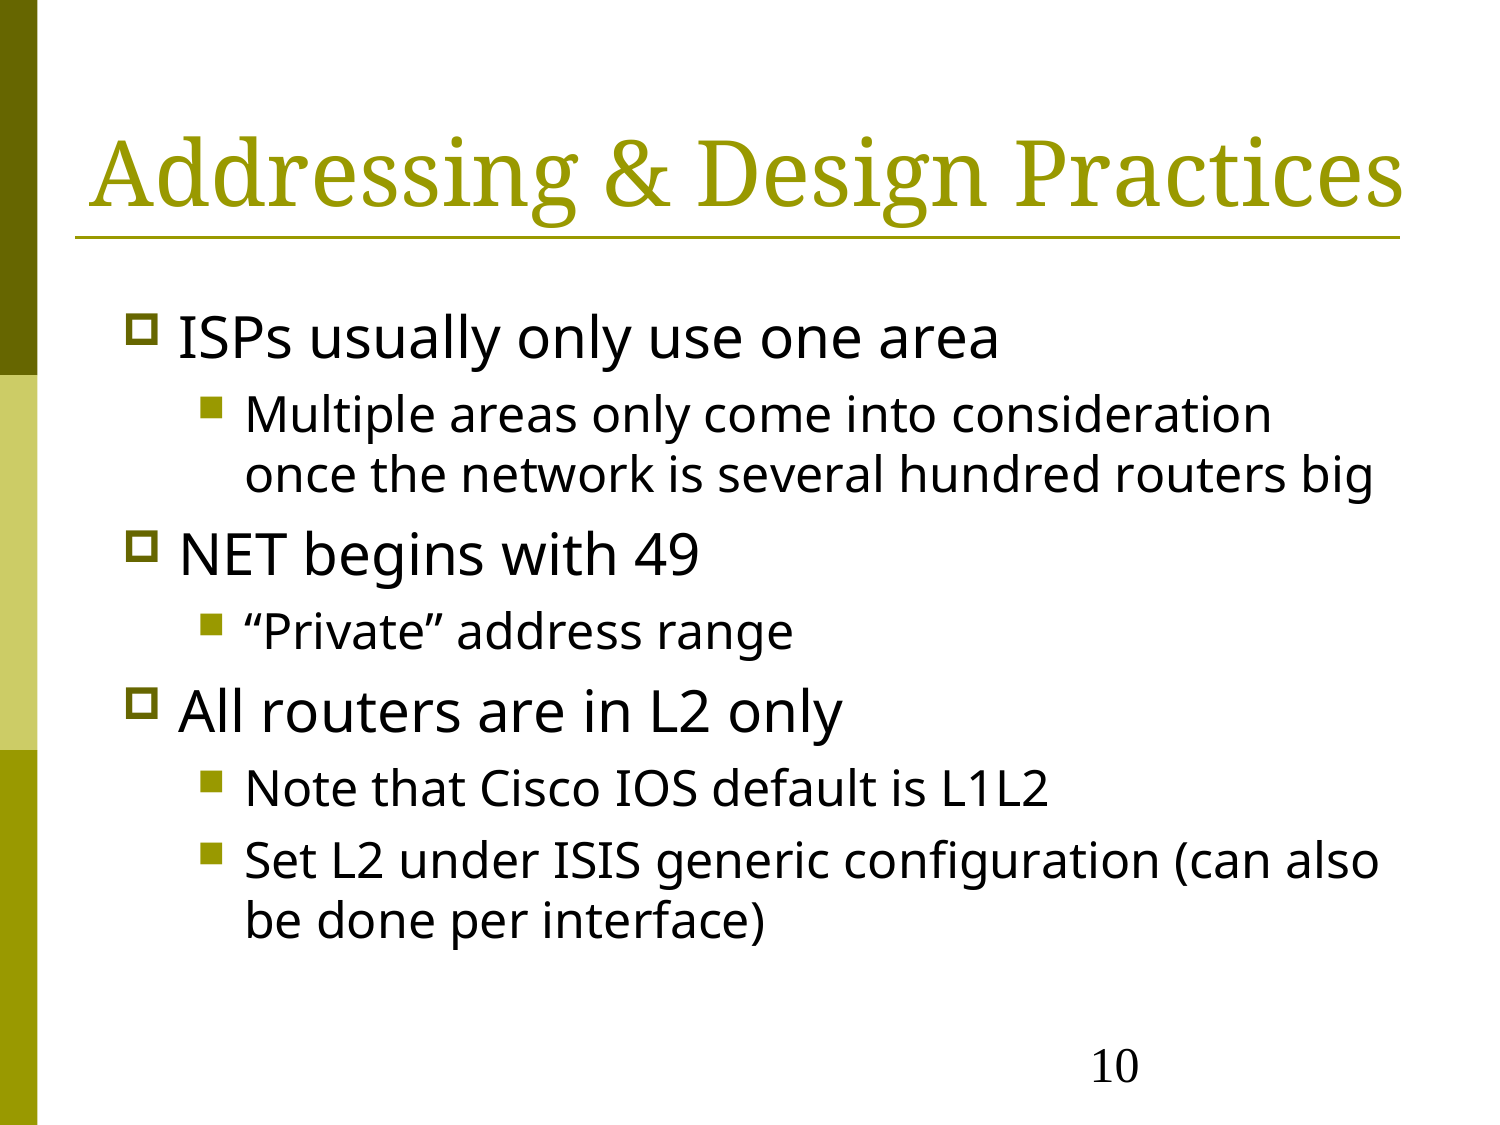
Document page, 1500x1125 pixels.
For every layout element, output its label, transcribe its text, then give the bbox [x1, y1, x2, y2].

list ISPs usually only use one area Multiple areas only come into consideration once the network is several hundred routers big NET begins with 49 “Private” address range All routers are in L2 only Note that Cisco IOS default is L1L2 Set L2 under ISIS generic configuration (can also be done per interface) [107, 292, 1411, 1038]
title Addressing & Design Practices [75, 45, 1426, 233]
